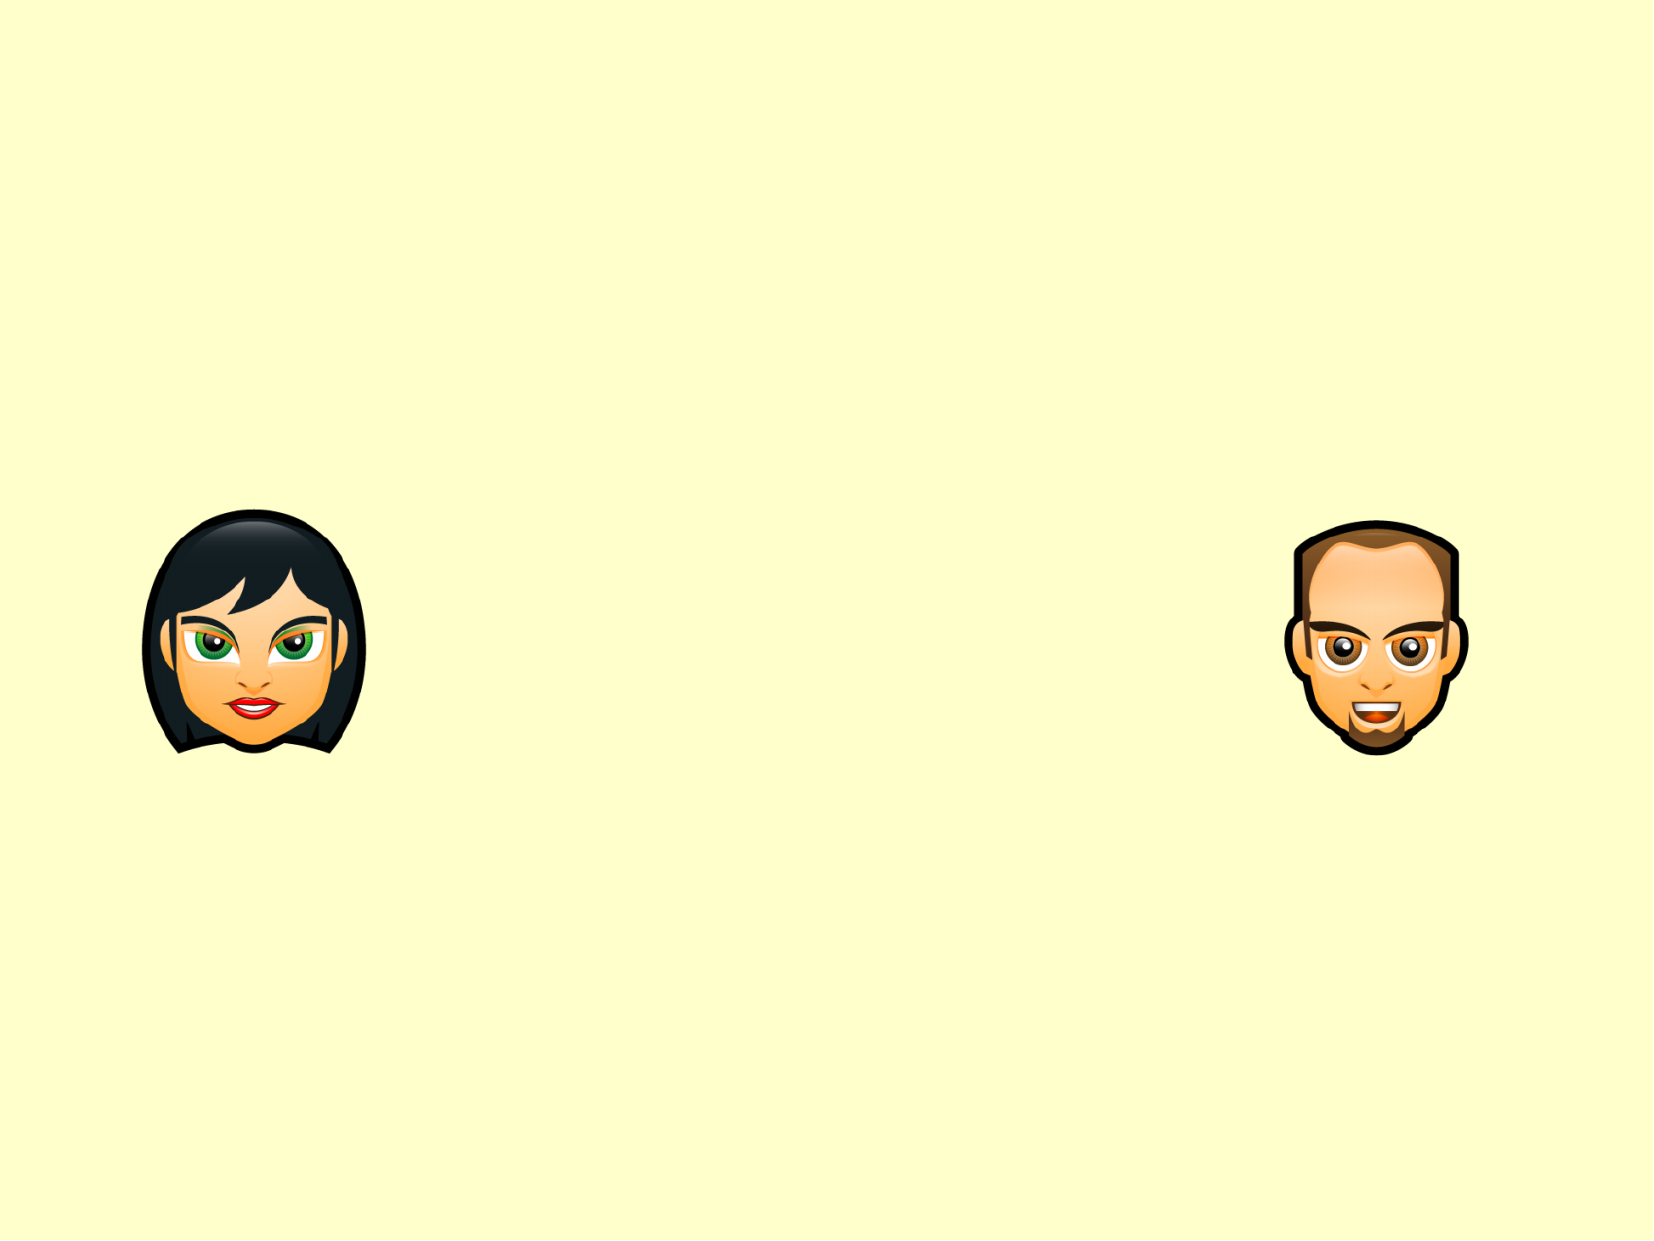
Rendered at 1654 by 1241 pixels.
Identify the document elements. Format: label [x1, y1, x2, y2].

picture [129, 507, 378, 755]
picture [1251, 509, 1501, 756]
